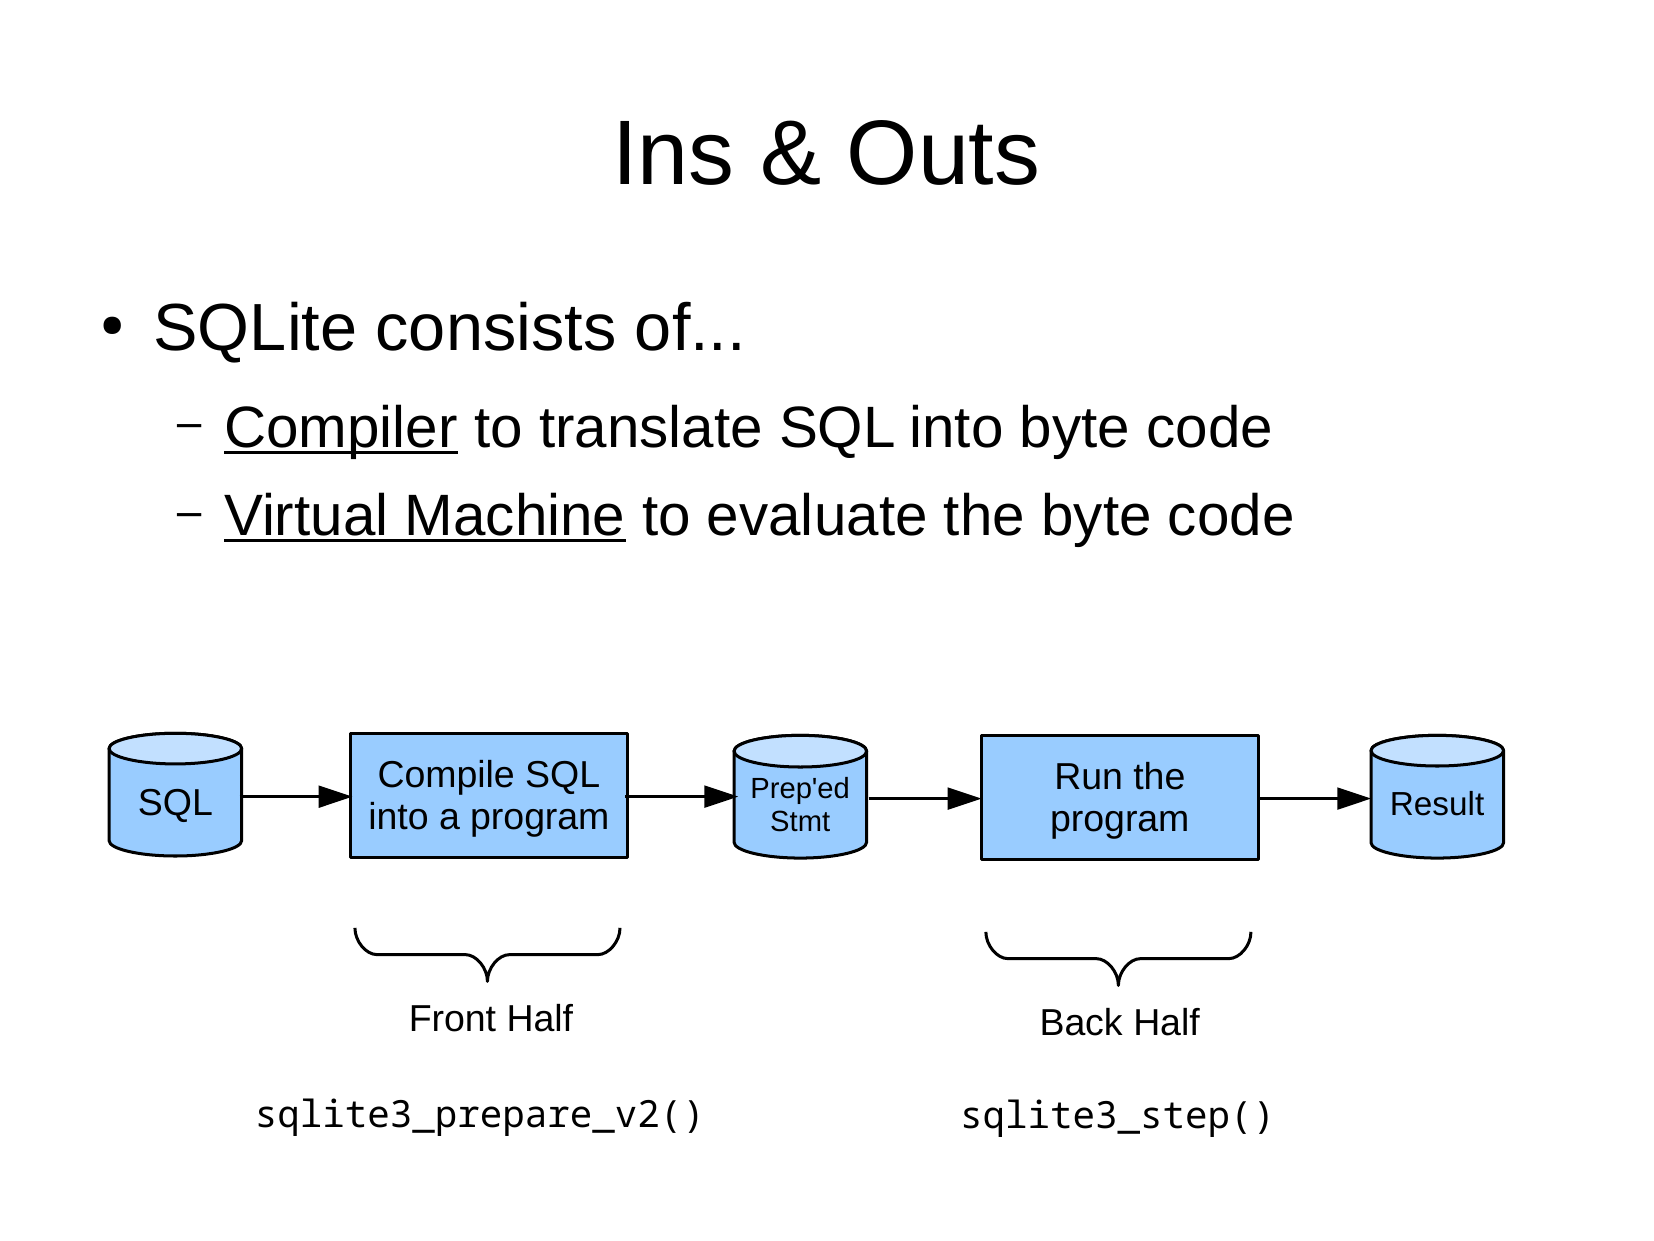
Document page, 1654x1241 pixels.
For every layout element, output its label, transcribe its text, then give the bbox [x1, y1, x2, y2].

text_box Prep'ed Stmt [734, 753, 867, 859]
text_box Front Half [393, 990, 589, 1048]
title The B-tree Layer [109, 733, 242, 764]
text_box Back Half [1024, 994, 1215, 1052]
text_box sqlite3_step() [945, 1081, 1291, 1141]
text_box Run the program [981, 735, 1259, 860]
text_box Compile SQL into a program [350, 733, 628, 858]
text_box Code Generator [1371, 735, 1504, 767]
text_box sqlite3_prepare_v2() [240, 1080, 720, 1139]
text_box Result [1371, 753, 1504, 859]
title Ins & Outs [82, 49, 1571, 257]
list SQLite consists of... Compiler to translate SQL into byte code Virtual Machine to evaluate the byte code [82, 290, 1571, 1094]
text_box SQL [109, 751, 242, 857]
text_box Parser [734, 735, 867, 768]
